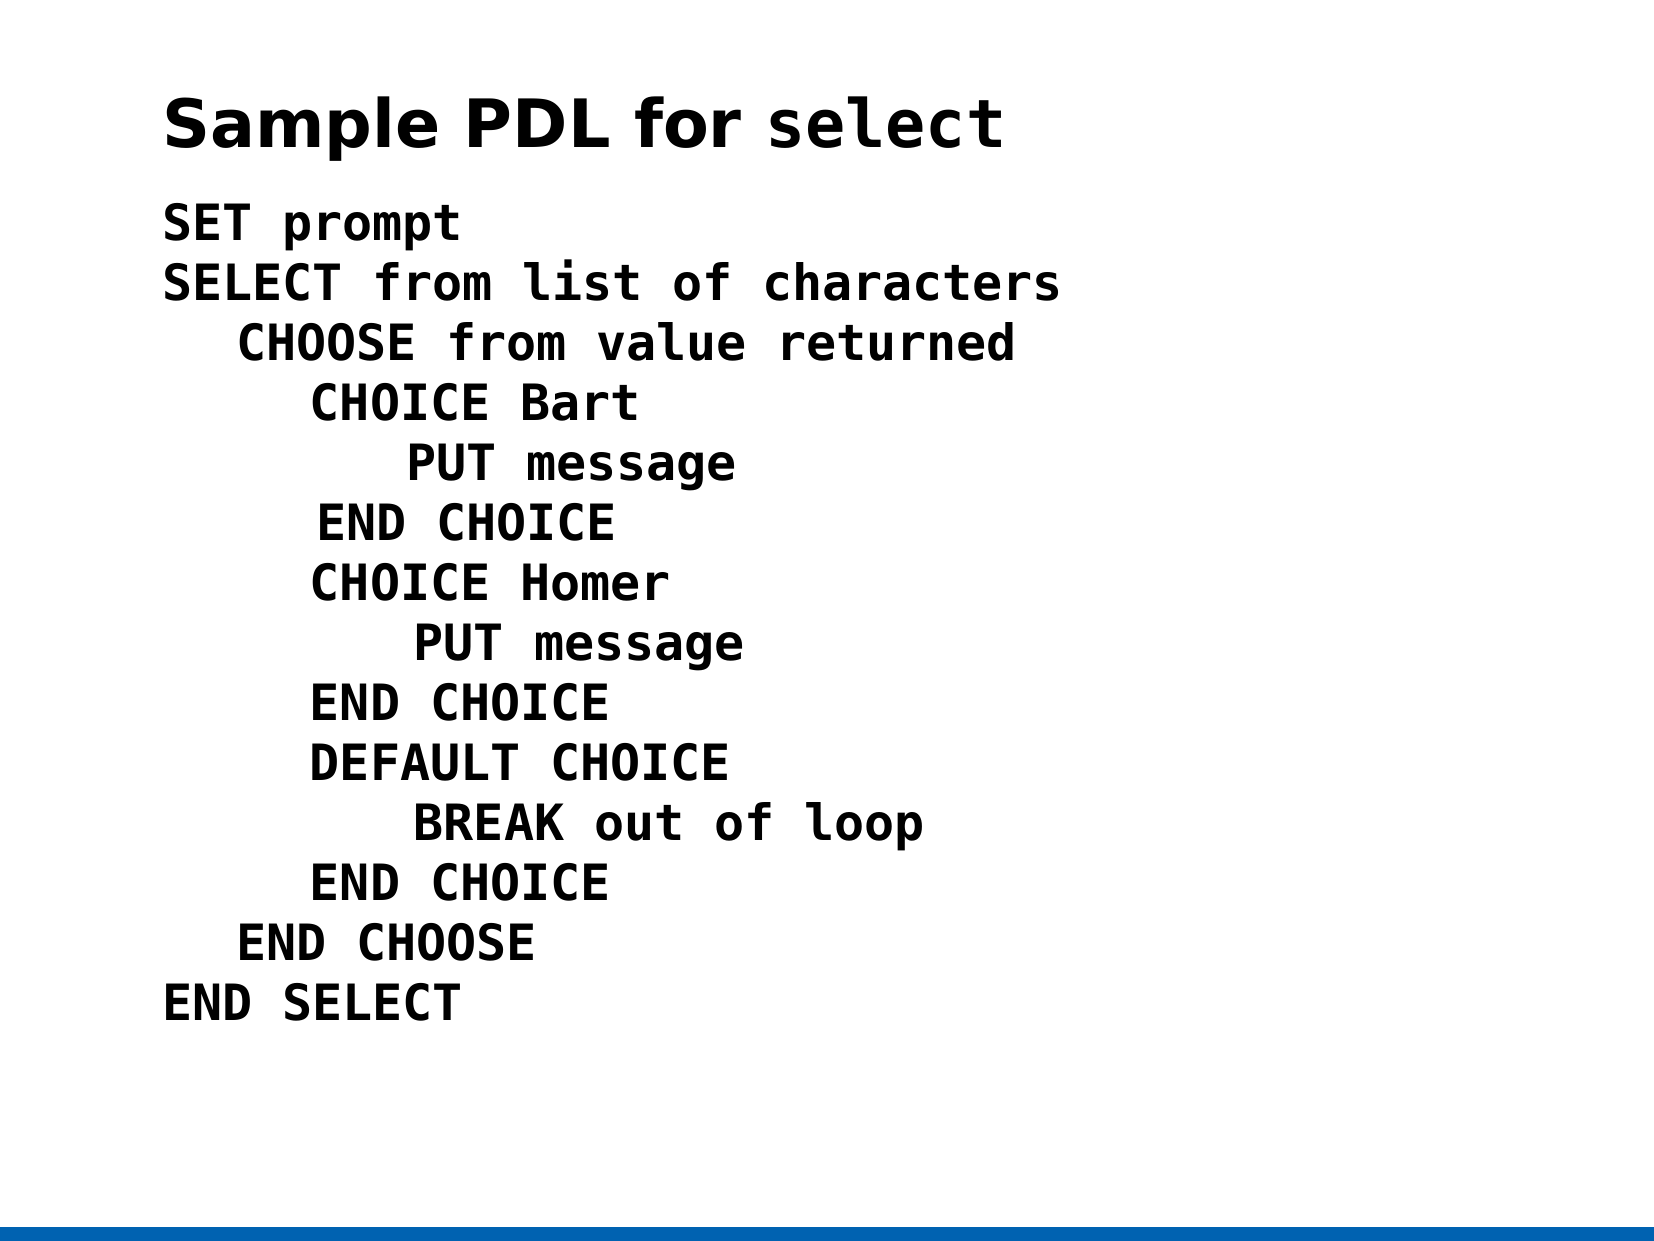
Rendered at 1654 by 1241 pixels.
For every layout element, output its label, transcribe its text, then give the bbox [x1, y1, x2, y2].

list Sample PDL for select SET prompt SELECT from list of characters CHOOSE from value returned CHOICE Bart PUT message END CHOICE CHOICE Homer PUT message END CHOICE DEFAULT CHOICE BREAK out of loop END CHOICE END CHOOSE END SELECT [147, 73, 1635, 1039]
